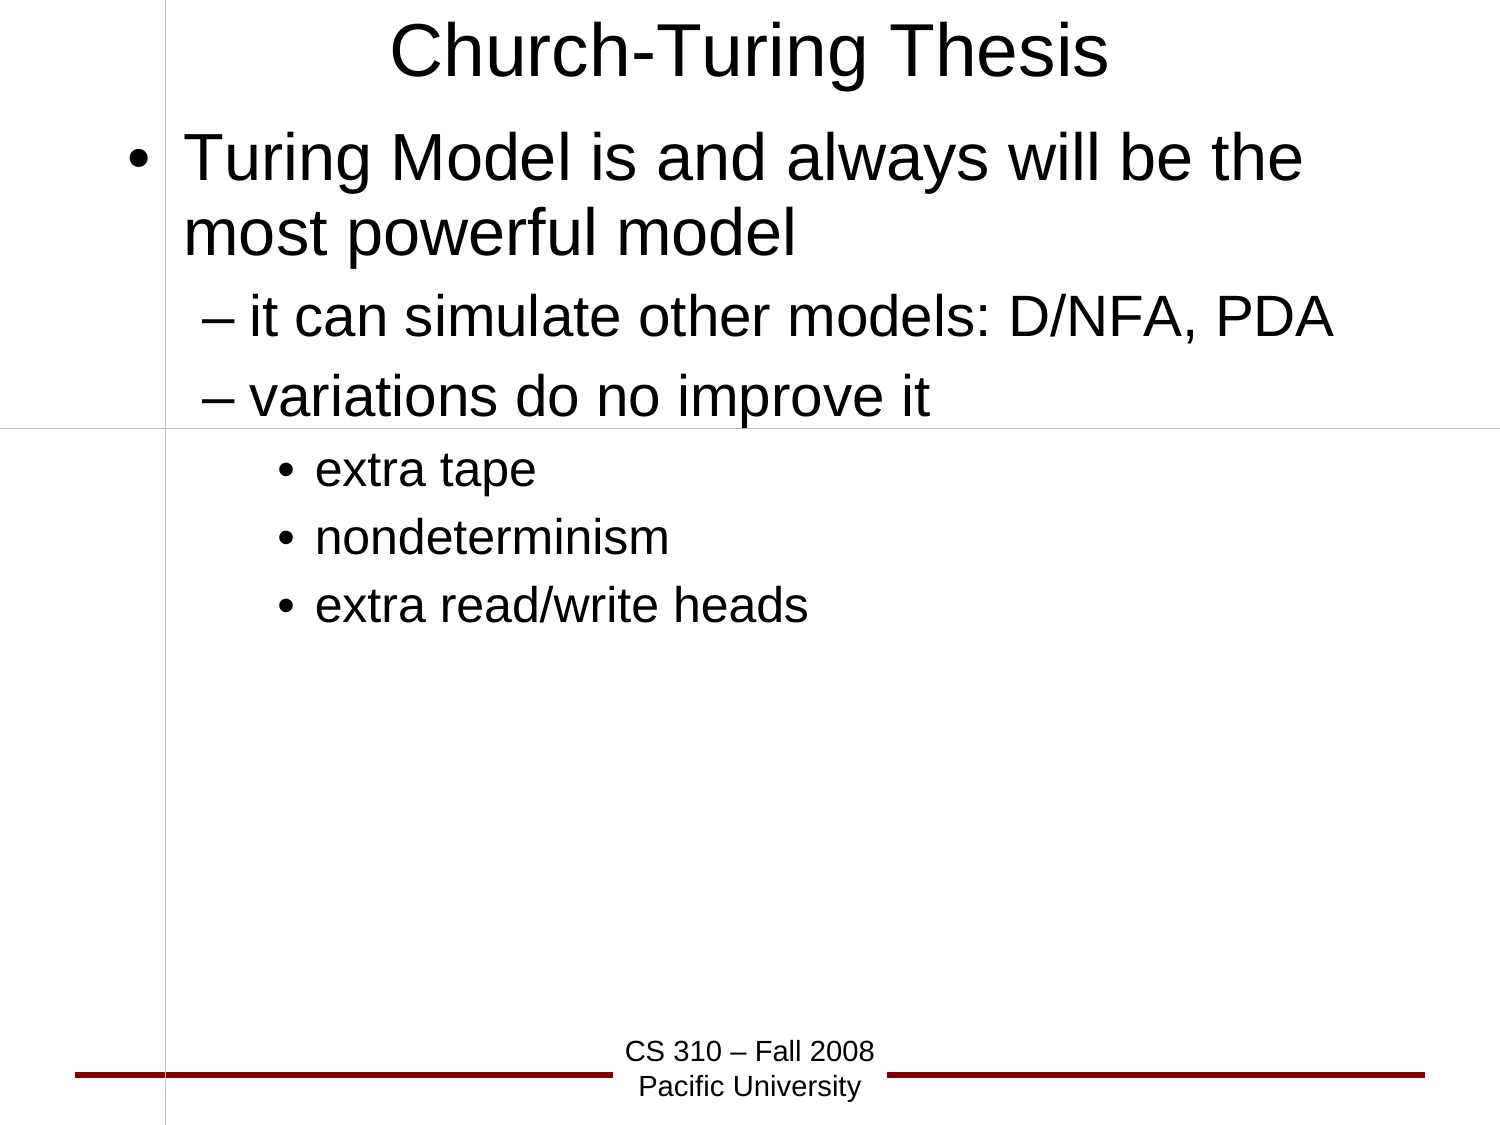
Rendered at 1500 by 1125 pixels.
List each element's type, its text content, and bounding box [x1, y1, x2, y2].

list Turing Model is and always will be the most powerful model it can simulate other models: D/NFA, PDA variations do no improve it extra tape nondeterminism extra read/write heads [112, 112, 1388, 1001]
title Church-Turing Thesis [112, 0, 1388, 100]
